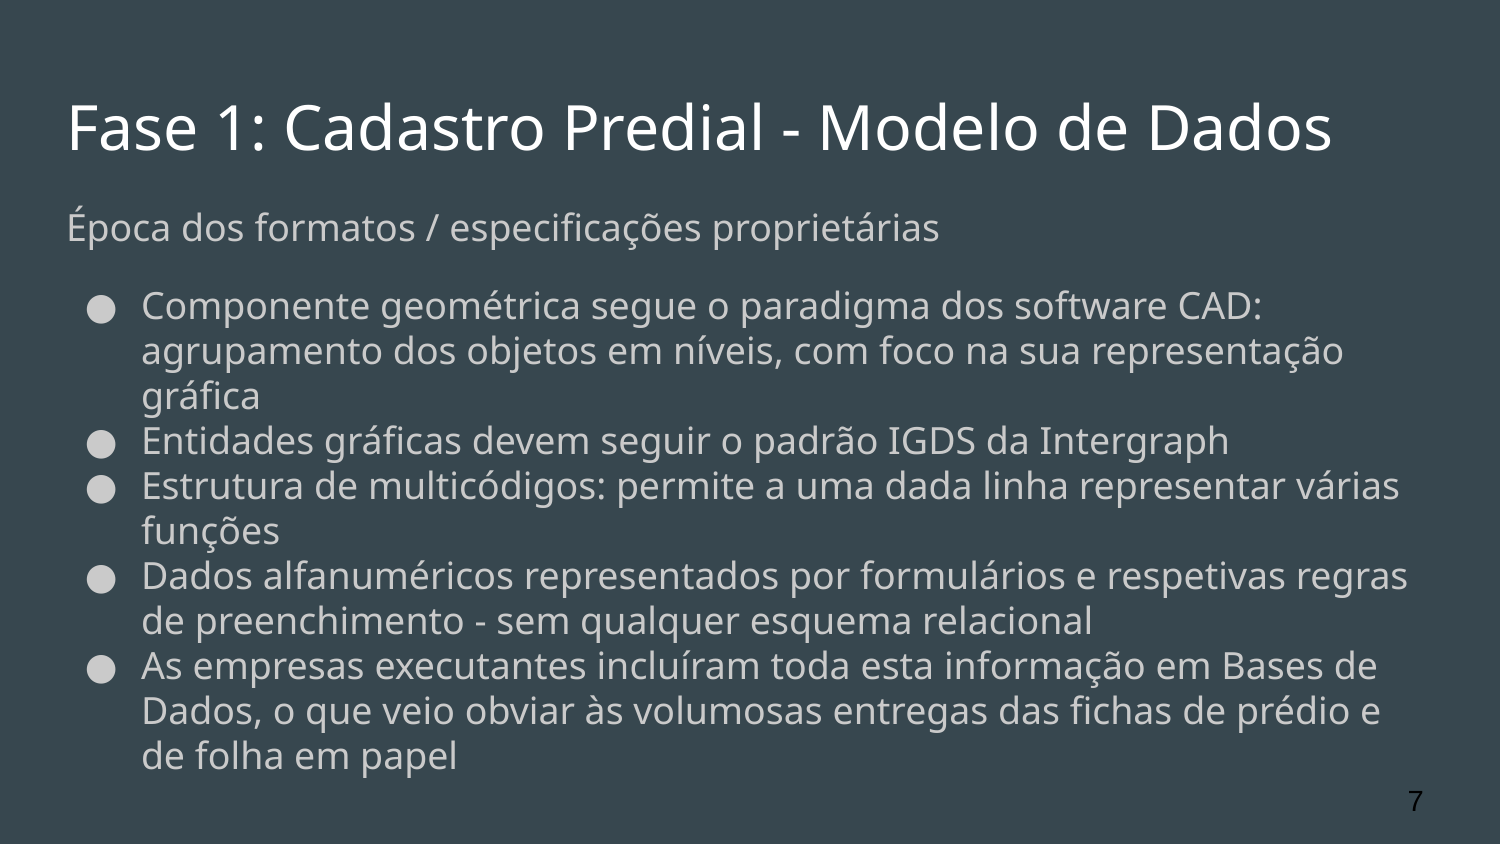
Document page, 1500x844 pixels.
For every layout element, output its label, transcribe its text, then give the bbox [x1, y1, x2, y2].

title Fase 1: Cadastro Predial - Modelo de Dados [51, 72, 1449, 167]
slide_number <number> [1392, 767, 1483, 833]
list Época dos formatos / especificações proprietárias Componente geométrica segue o paradigma dos software CAD: agrupamento dos objetos em níveis, com foco na sua representação gráfica Entidades gráficas devem seguir o padrão IGDS da Intergraph Estrutura de multicódigos: permite a uma dada linha representar várias funções Dados alfanuméricos representados por formulários e respetivas regras de preenchimento - sem qualquer esquema relacional As empresas executantes incluíram toda esta informação em Bases de Dados, o que veio obviar às volumosas entregas das fichas de prédio e de folha em papel [51, 189, 1449, 750]
